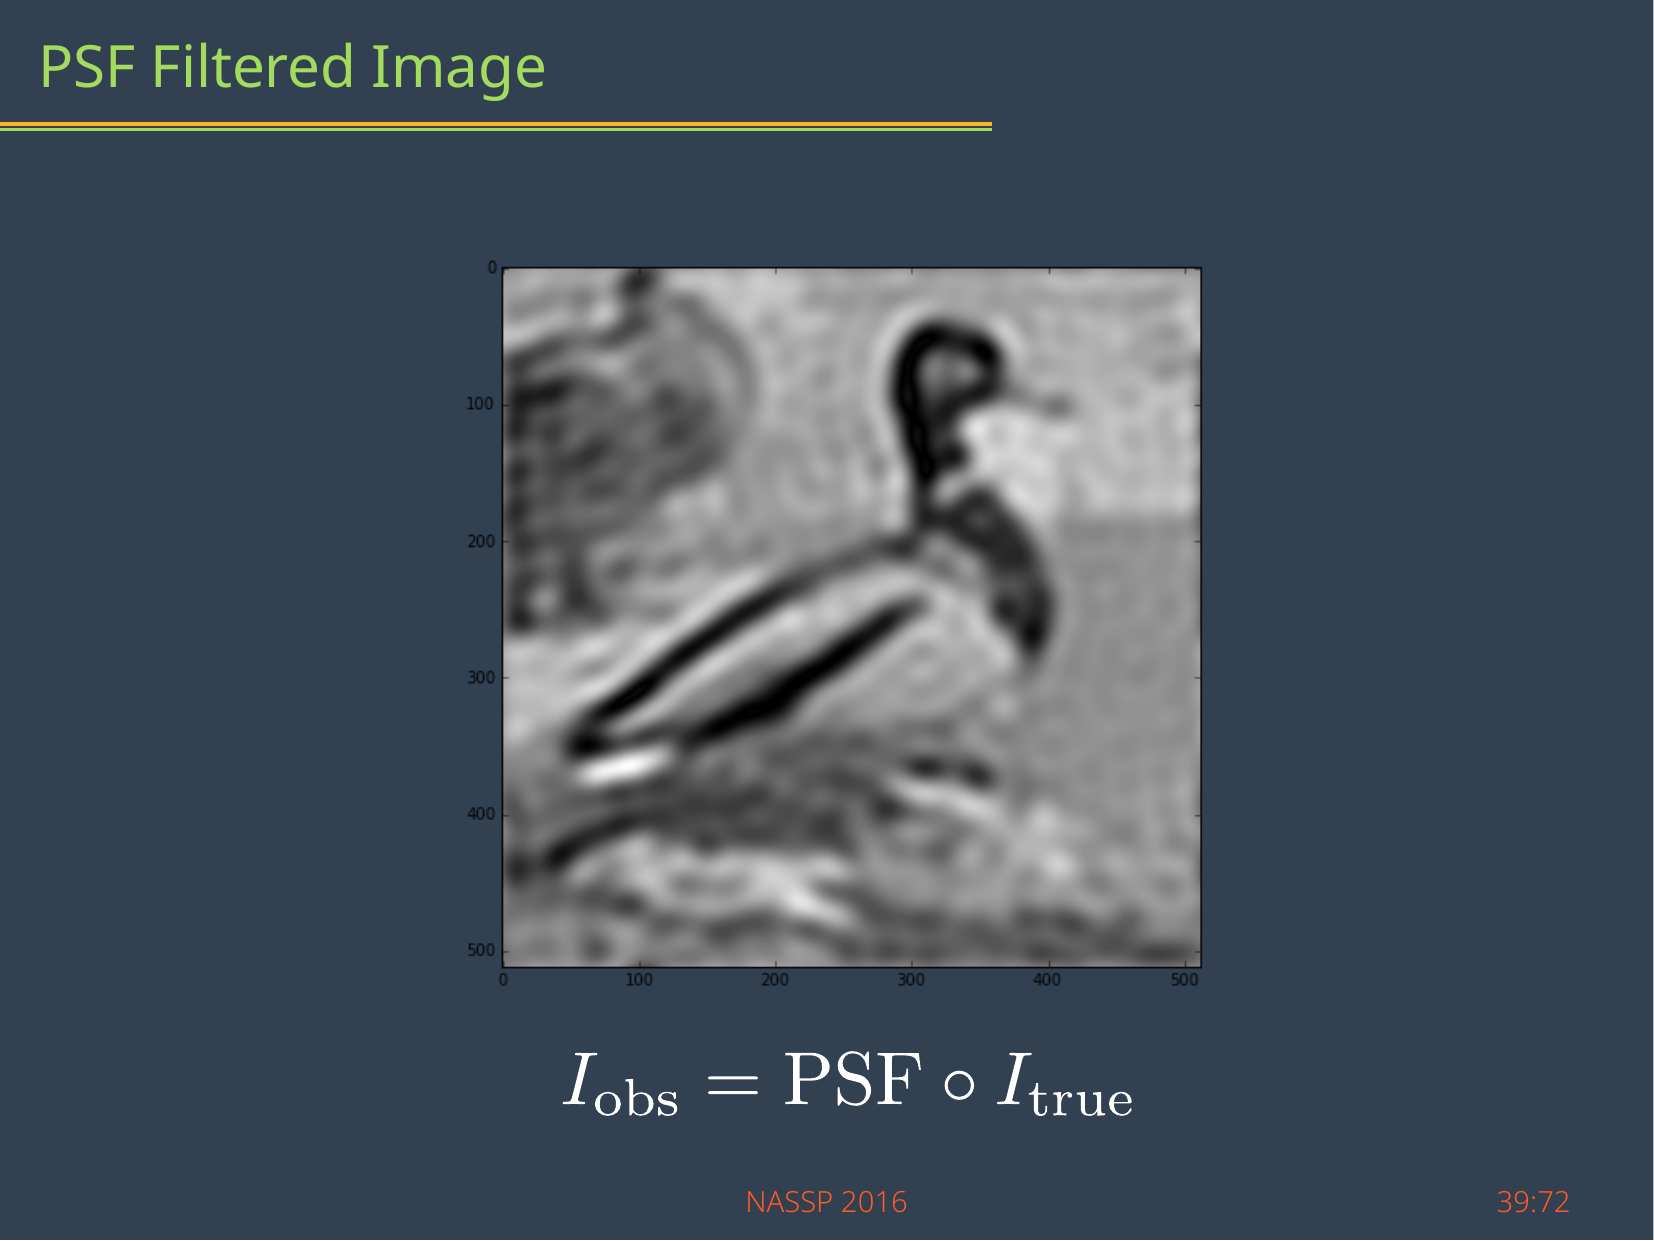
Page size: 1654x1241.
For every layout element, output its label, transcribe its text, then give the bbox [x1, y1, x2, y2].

text_box [560, 1051, 1134, 1117]
picture [455, 250, 1210, 1000]
text_box PSF Filtered Image [23, 17, 1182, 103]
